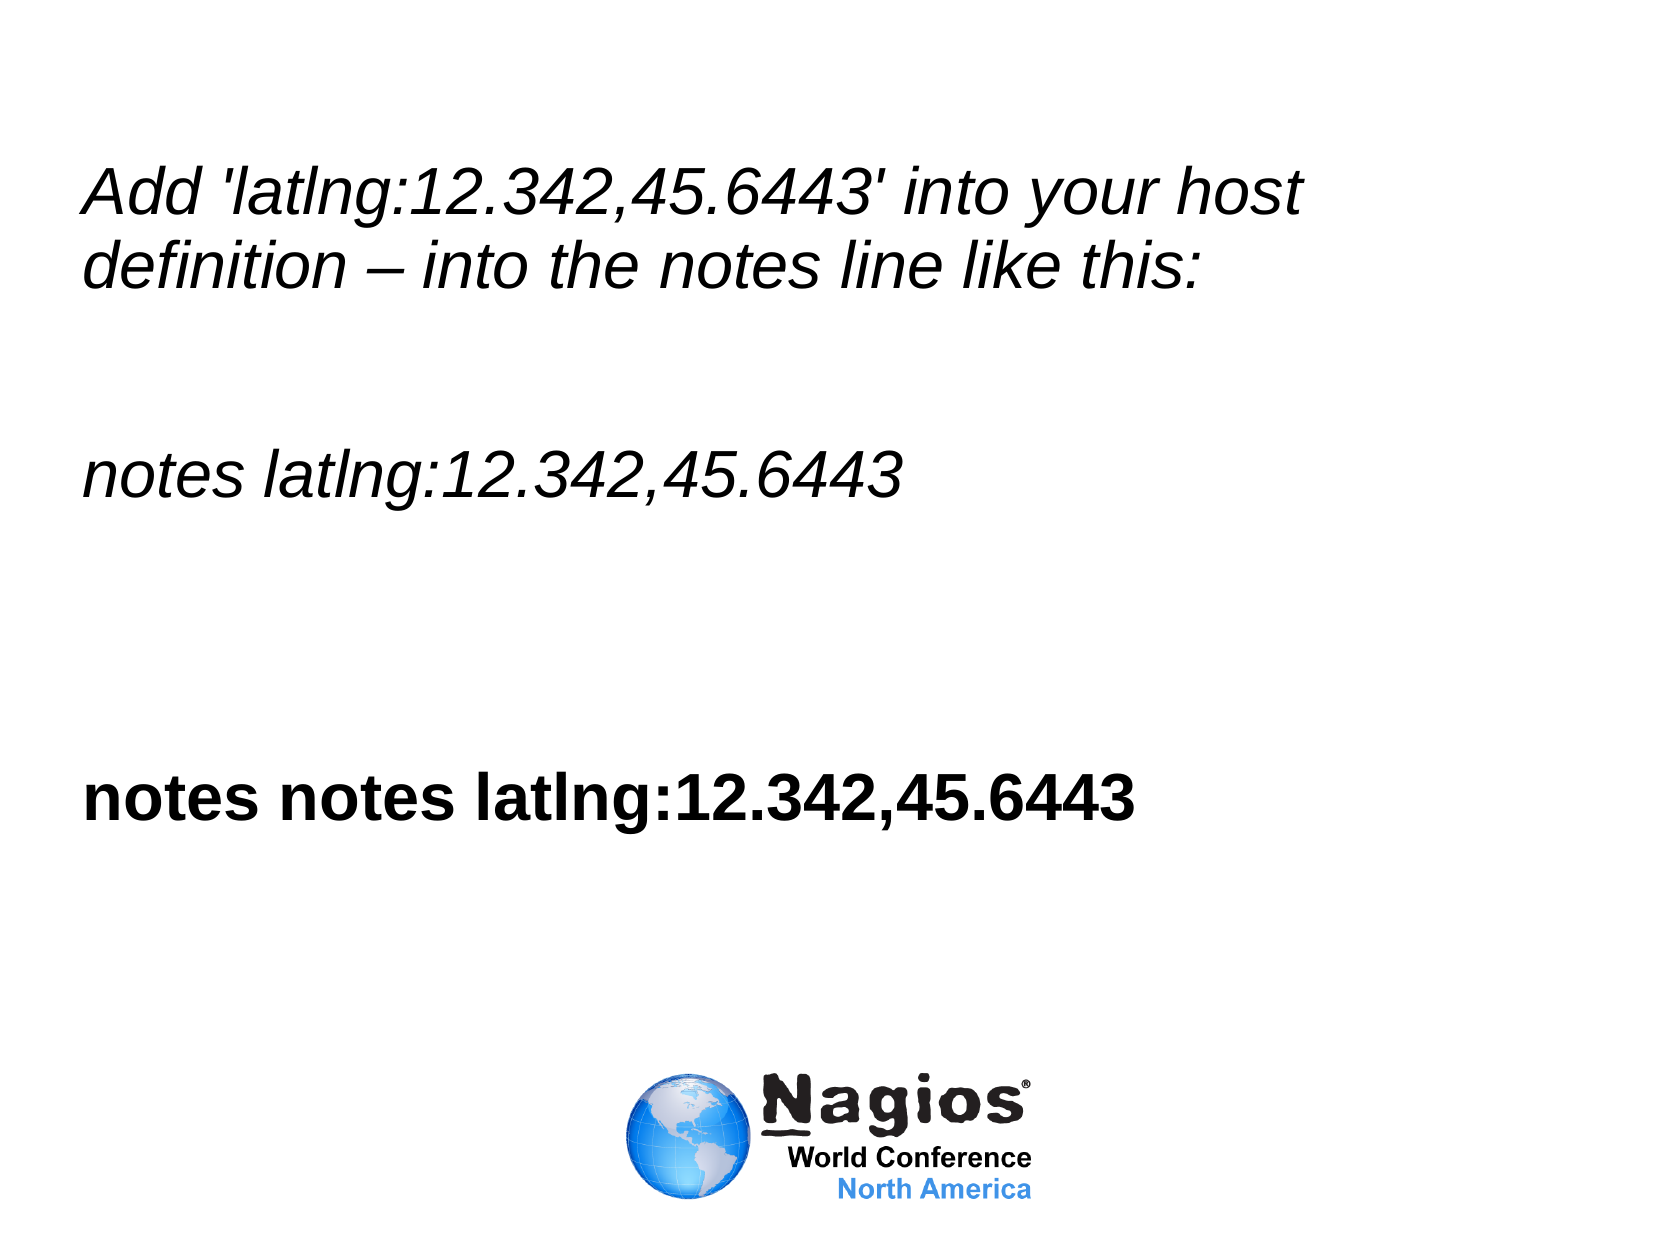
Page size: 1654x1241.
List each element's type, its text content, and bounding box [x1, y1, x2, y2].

list Add 'latlng:12.342,45.6443' into your host definition – into the notes line like this: notes latlng:12.342,45.6443 [82, 153, 1538, 592]
list notes notes latlng:12.342,45.6443 [82, 760, 1538, 1104]
picture [626, 1104, 1032, 1226]
